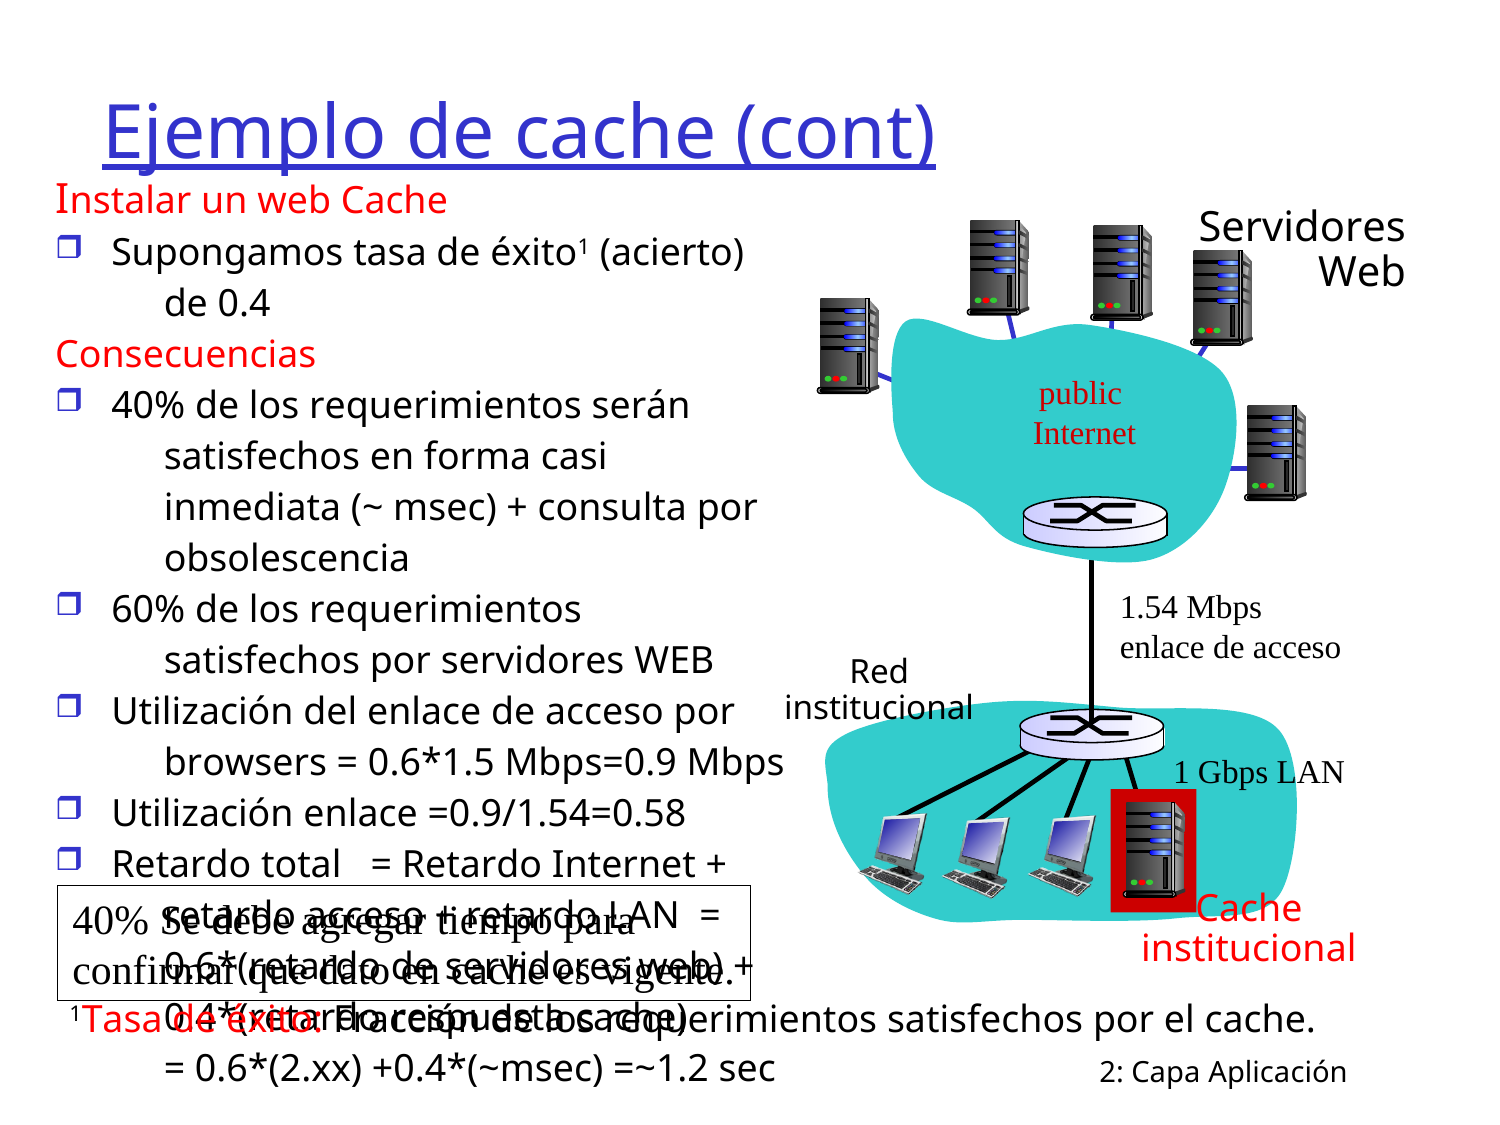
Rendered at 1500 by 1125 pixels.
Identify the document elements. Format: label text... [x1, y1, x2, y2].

list Instalar un web Cache Supongamos tasa de éxito1 (acierto) de 0.4 Consecuencias 40% de los requerimientos serán satisfechos en forma casi inmediata (~ msec) + consulta por obsolescencia 60% de los requerimientos satisfechos por servidores WEB Utilización del enlace de acceso por browsers = 0.6*1.5 Mbps=0.9 Mbps Utilización enlace =0.9/1.54=0.58 Retardo total = Retardo Internet + retardo acceso + retardo LAN = 0.6*(retardo de servidores web) + 0.4*(retardo respuesta cache) = 0.6*(2.xx) +0.4*(~msec) =~1.2 sec [37, 160, 804, 924]
text_box 1Tasa de éxito: Fracción de los requerimientos satisfechos por el cache. [54, 987, 1332, 1049]
text_box public Internet [1009, 363, 1152, 460]
text_box 1.54 Mbps enlace de acceso [1105, 577, 1357, 673]
text_box Cache institucional [1126, 881, 1372, 978]
text_box [825, 700, 1297, 923]
text_box Red institucional [769, 647, 990, 735]
text_box [817, 298, 880, 394]
text_box [1244, 405, 1307, 501]
text_box [962, 821, 1005, 864]
text_box [891, 318, 1237, 563]
text_box [1190, 250, 1253, 346]
text_box Servidores Web [1183, 198, 1421, 304]
text_box 1 Gbps LAN [1158, 742, 1361, 798]
text_box [878, 818, 921, 861]
text_box [967, 220, 1030, 315]
text_box [1048, 820, 1090, 862]
title Ejemplo de cache (cont) [87, 37, 1363, 225]
picture [841, 809, 1098, 905]
text_box [1090, 225, 1153, 321]
text_box 40% Se debe agregar tiempo para confirmar que dato en cache es vigente. [57, 885, 751, 1001]
